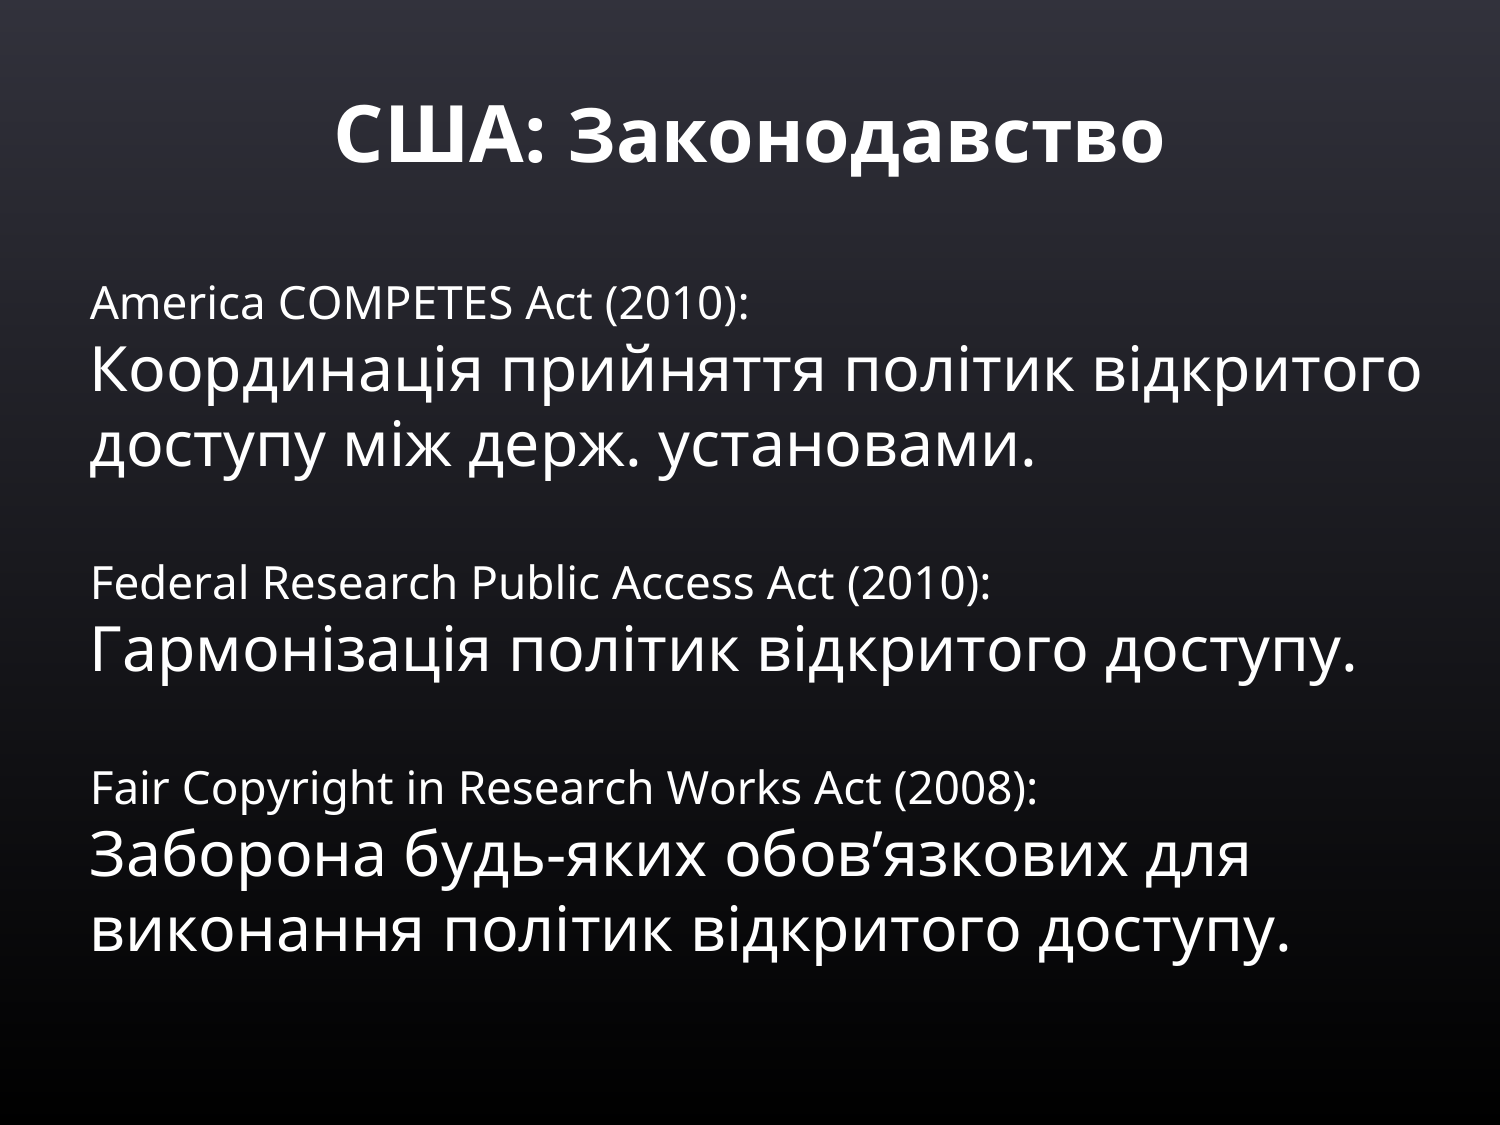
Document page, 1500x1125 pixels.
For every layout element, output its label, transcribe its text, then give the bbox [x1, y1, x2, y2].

text_box America COMPETES Act (2010): Координація прийняття політик відкритого доступу між держ. установами. Federal Research Public Access Act (2010): Гармонізація політик відкритого доступу. Fair Copyright in Research Works Act (2008): Заборона будь-яких обов’язкових для виконання політик відкритого доступу. [74, 237, 1463, 1000]
title США: Законодавство [24, 37, 1476, 225]
